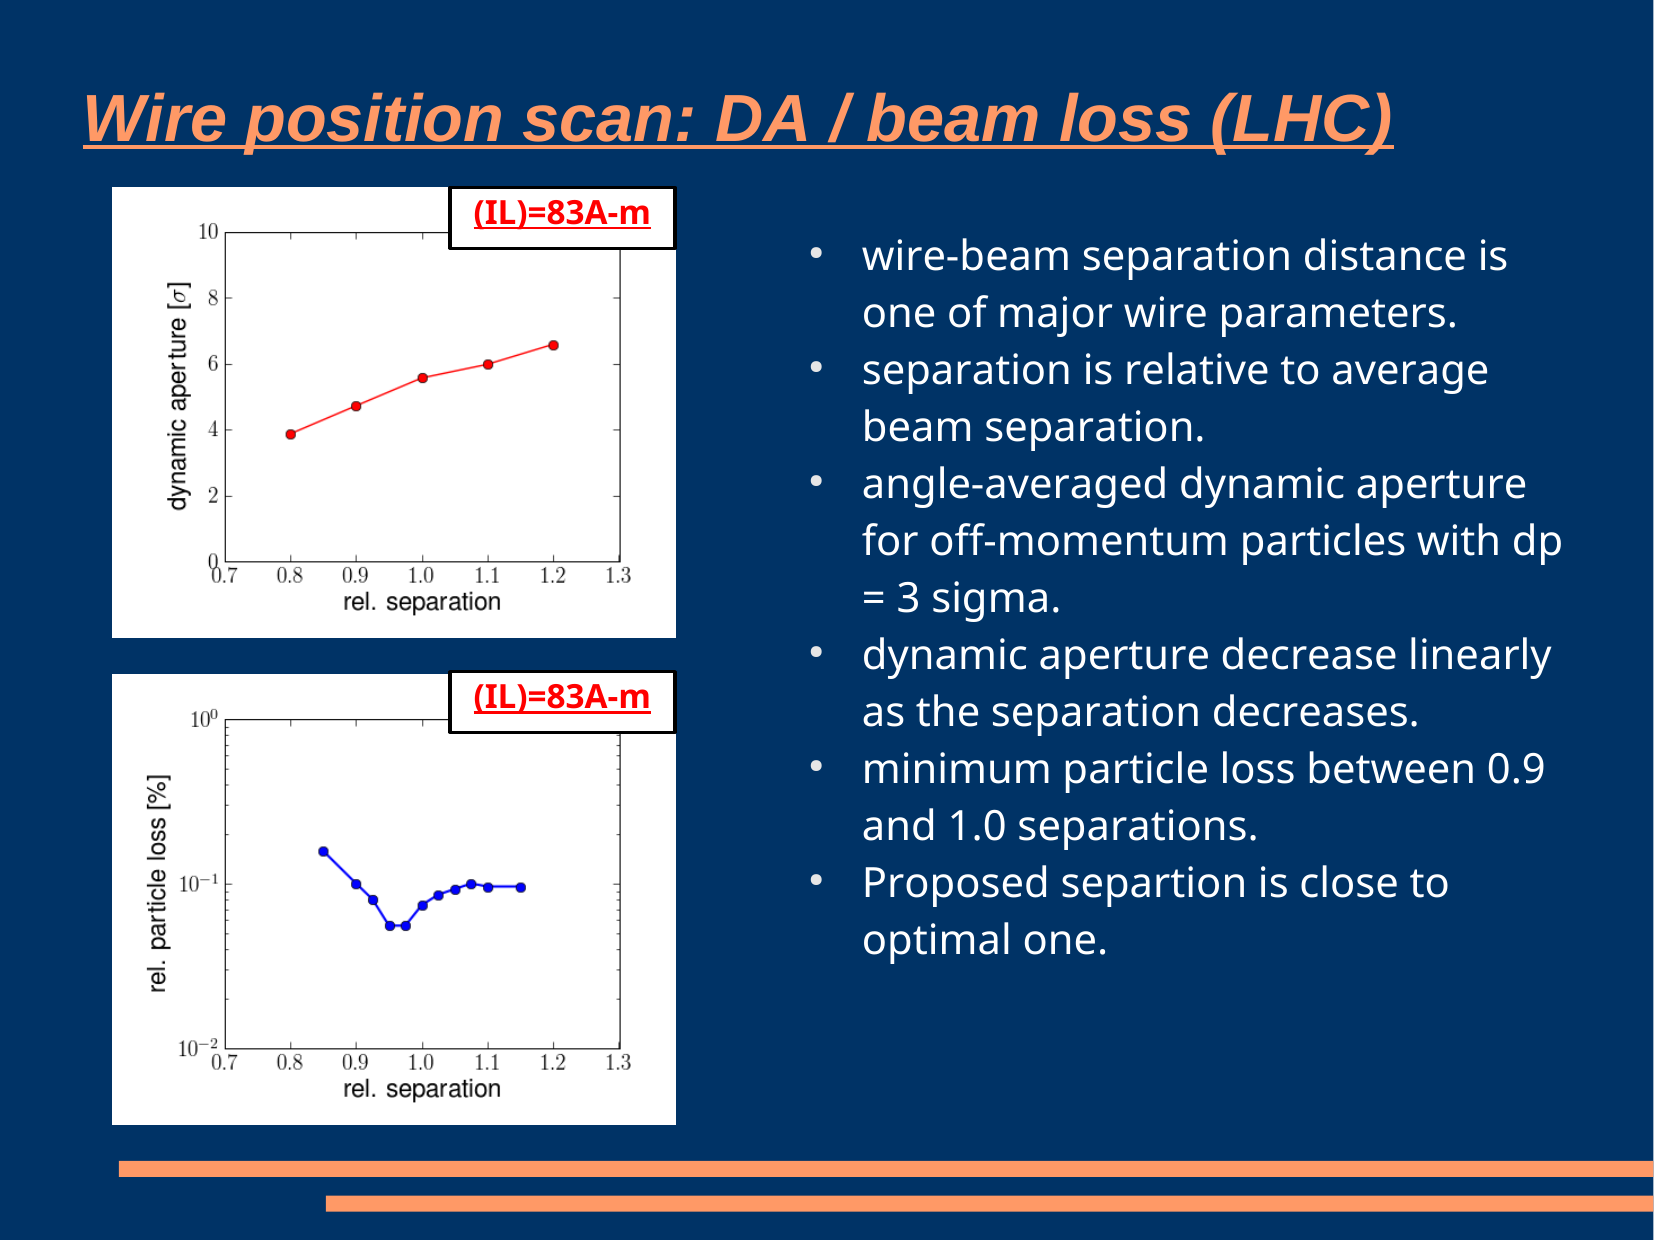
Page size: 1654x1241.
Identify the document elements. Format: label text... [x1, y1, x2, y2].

list (IL)=83A-m [450, 187, 676, 249]
list wire-beam separation distance is one of major wire parameters. separation is relative to average beam separation. angle-averaged dynamic aperture for off-momentum particles with dp = 3 sigma. dynamic aperture decrease linearly as the separation decreases. minimum particle loss between 0.9 and 1.0 separations. Proposed separtion is close to optimal one. [791, 225, 1576, 983]
picture [112, 187, 676, 638]
picture [112, 674, 676, 1126]
title Wire position scan: DA / beam loss (LHC) [82, 49, 1571, 188]
list (IL)=83A-m [450, 671, 676, 733]
